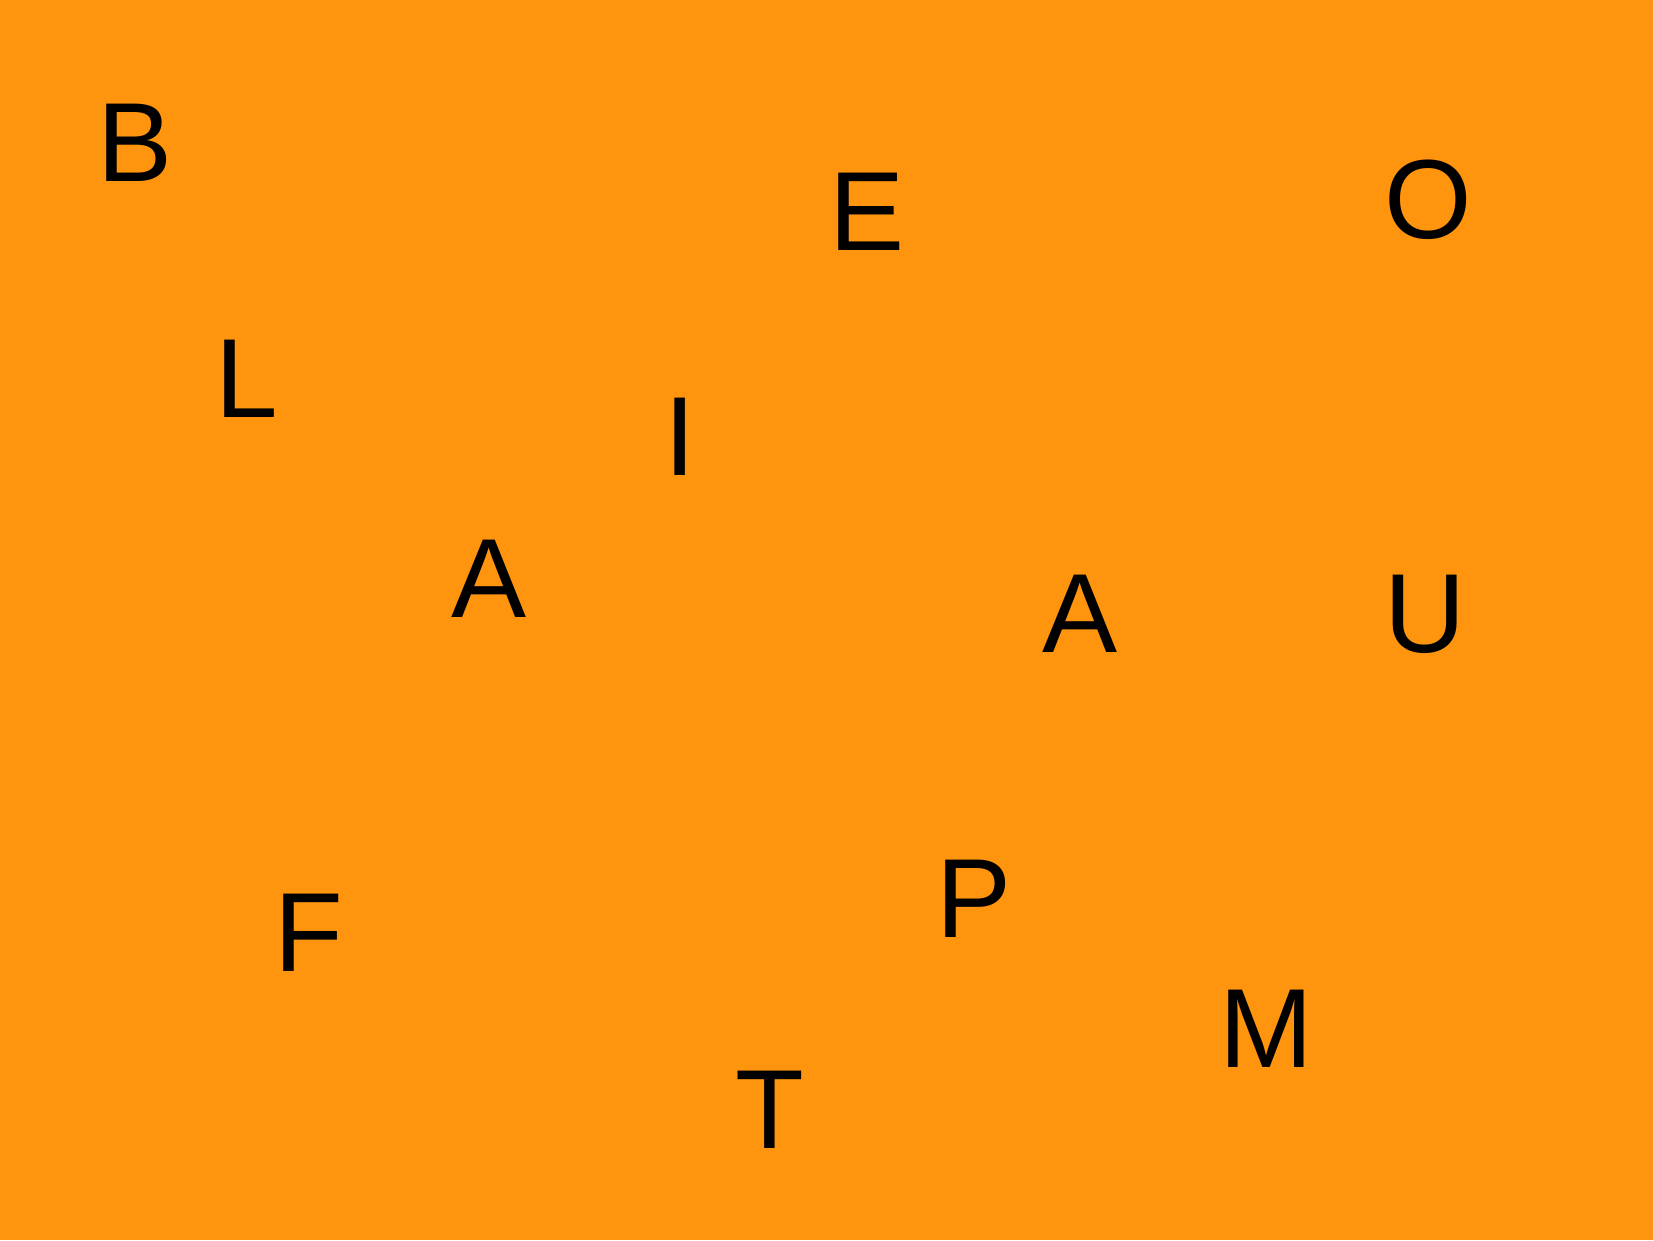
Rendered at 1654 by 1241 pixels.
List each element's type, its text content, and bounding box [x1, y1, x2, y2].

text_box A [437, 507, 591, 649]
text_box I [649, 366, 804, 507]
text_box O [1370, 129, 1524, 271]
text_box L [200, 308, 355, 449]
text_box A [1027, 543, 1182, 684]
text_box P [921, 828, 1075, 969]
text_box F [259, 862, 414, 1003]
text_box T [720, 1039, 875, 1180]
text_box B [82, 72, 237, 213]
text_box E [814, 141, 969, 283]
text_box U [1370, 543, 1524, 684]
text_box M [1204, 958, 1359, 1099]
